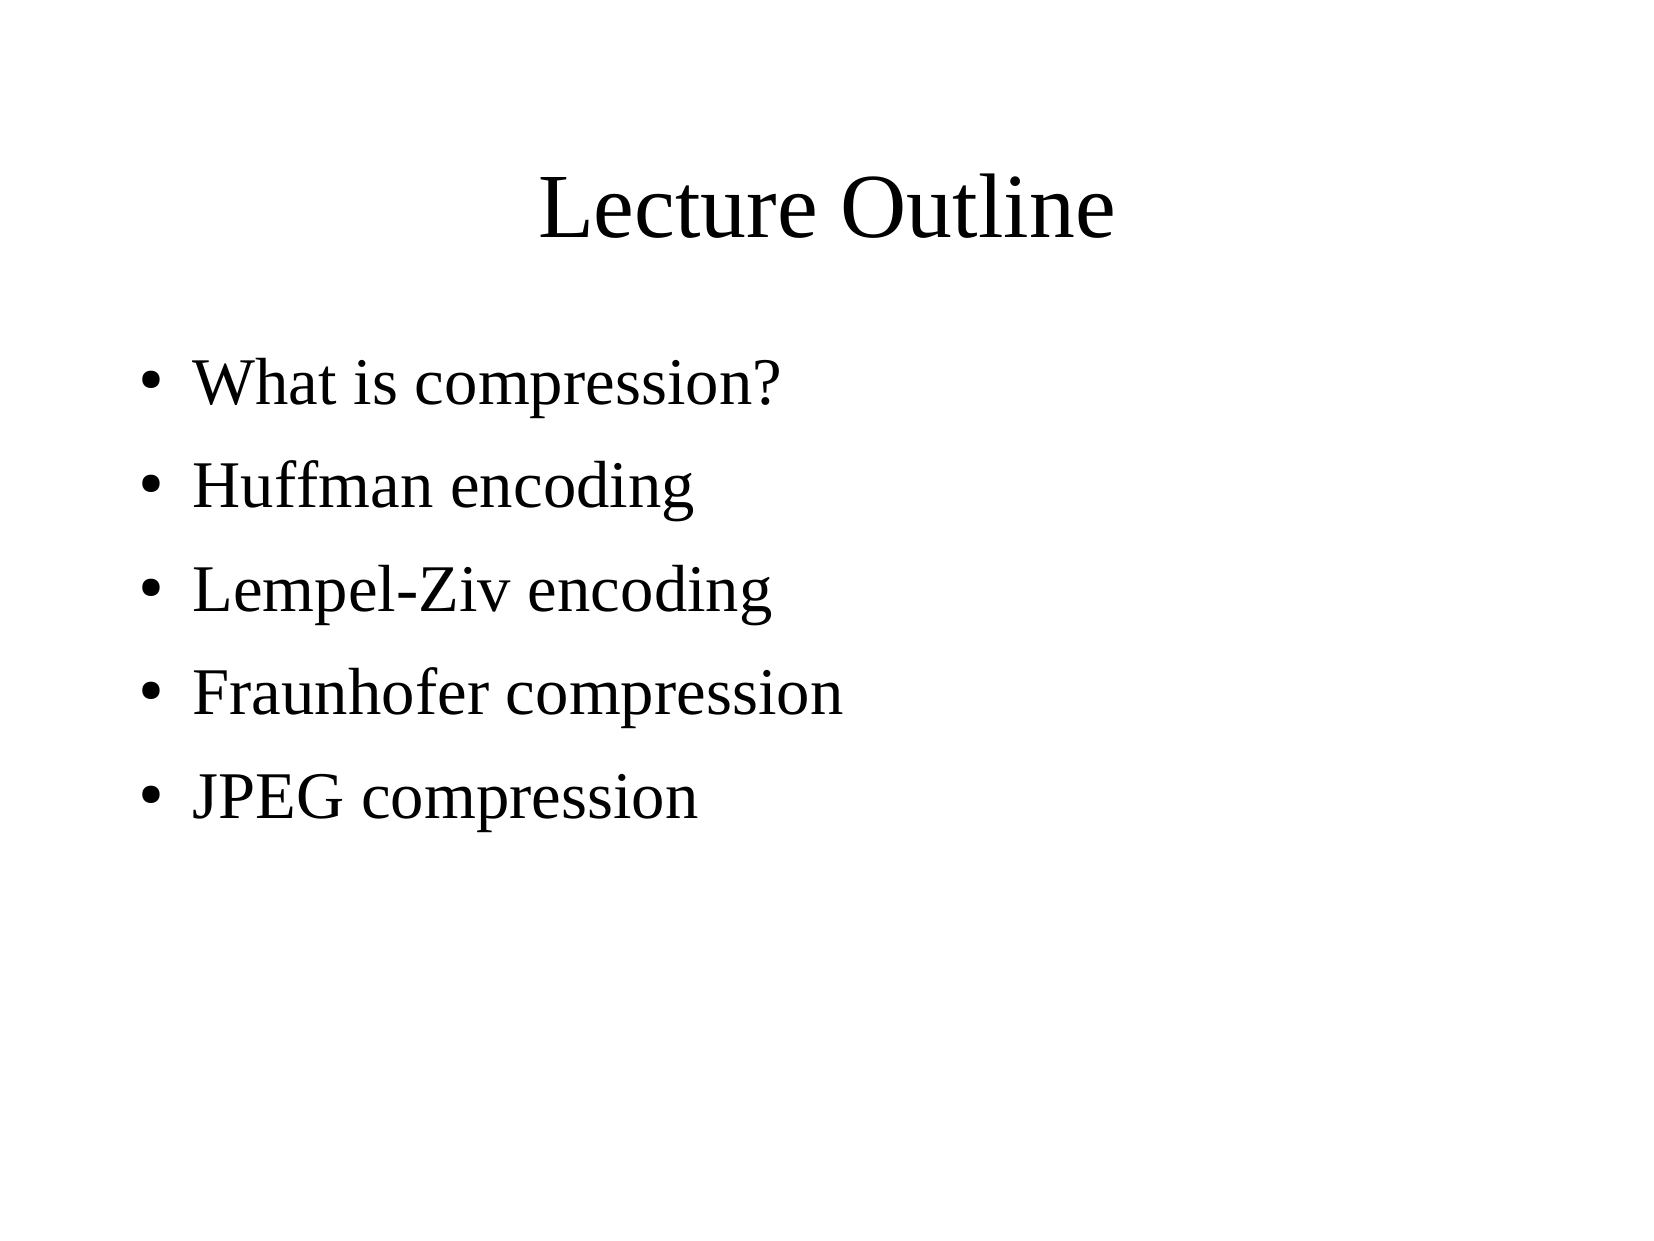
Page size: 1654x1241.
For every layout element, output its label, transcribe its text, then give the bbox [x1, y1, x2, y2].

list What is compression? Huffman encoding Lempel-Ziv encoding Fraunhofer compression JPEG compression [121, 344, 1534, 1127]
title Lecture Outline [121, 102, 1534, 311]
